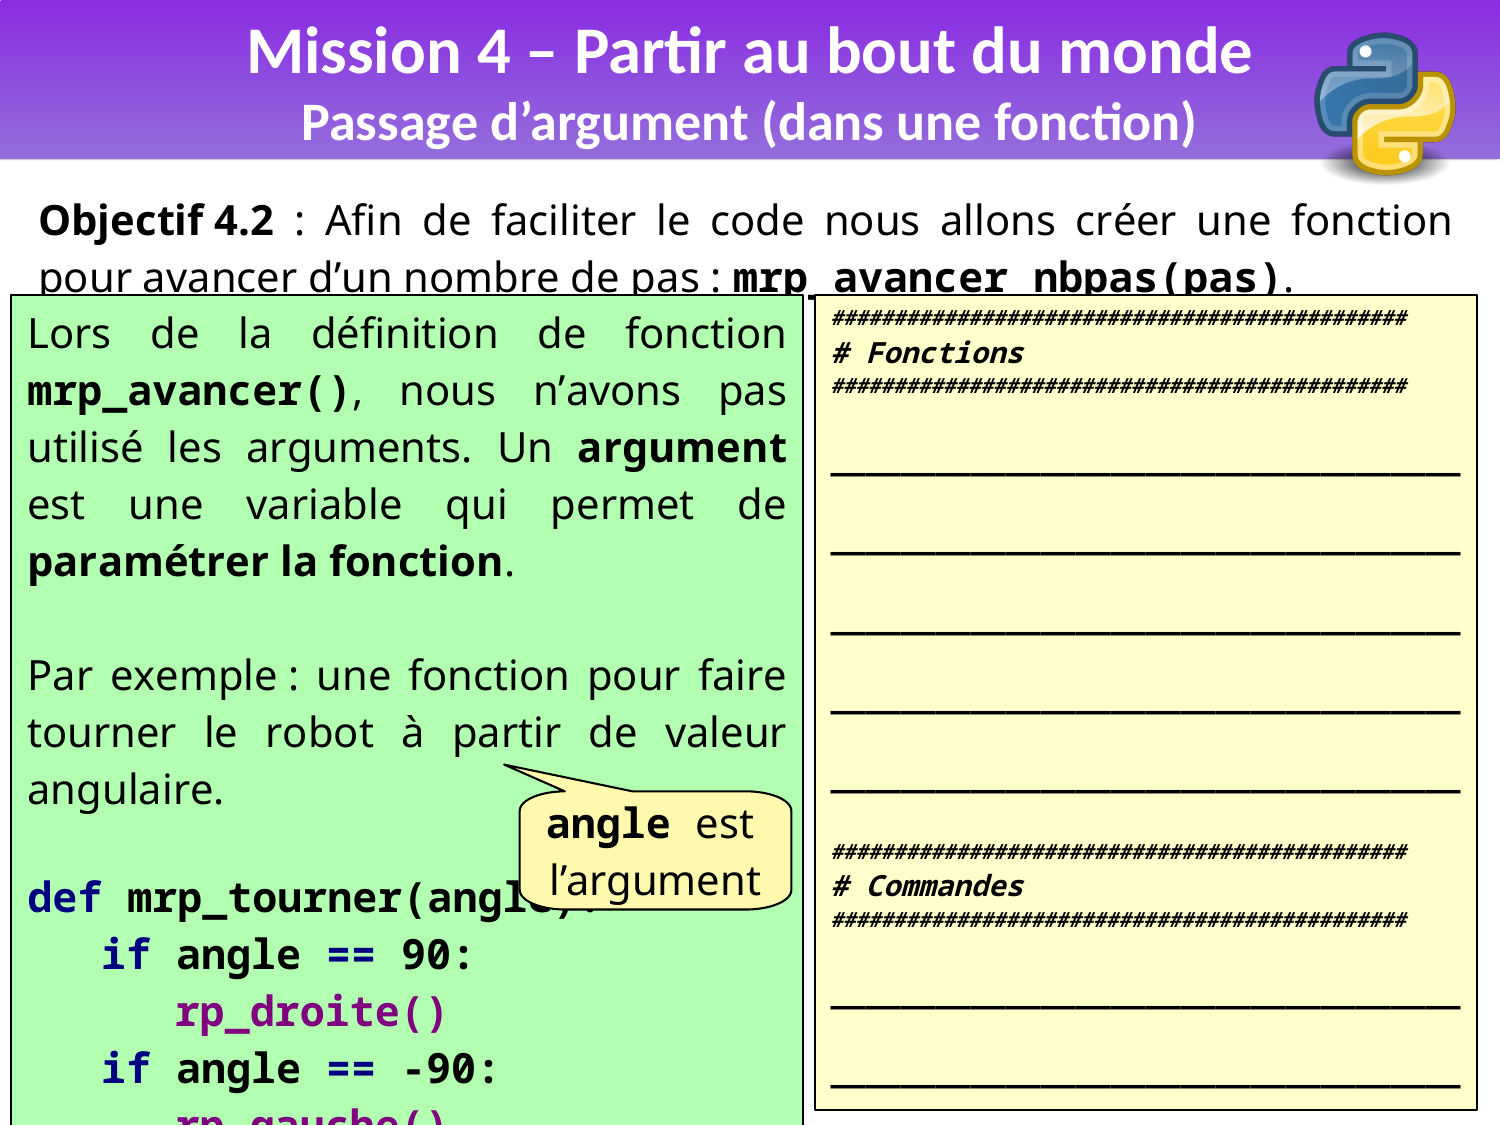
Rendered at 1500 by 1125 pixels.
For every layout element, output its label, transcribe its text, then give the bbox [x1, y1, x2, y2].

text_box Mission 4 – Partir au bout du monde Passage d’argument (dans une fonction) [0, 0, 1500, 159]
picture [1305, 29, 1465, 183]
text_box Objectif 4.2 : Afin de faciliter le code nous allons créer une fonction pour avancer d’un nombre de pas : mrp_avancer_nbpas(pas). [23, 183, 1469, 282]
text_box Lors de la définition de fonction mrp_avancer(), nous n’avons pas utilisé les arguments. Un argument est une variable qui permet de paramétrer la fonction. Par exemple : une fonction pour faire tourner le robot à partir de valeur angulaire. def mrp_tourner(angle): if angle == 90: rp_droite() if angle == -90: rp_gauche() if angle==180 or angle==-180: rp_droite() rp_droite() [11, 295, 804, 1102]
text_box ############################################## # Fonctions ############################################## ____________________________________ ____________________________________ ____________________________________ ____________________________________ ____________________________________ ############################################## # Commandes ############################################## ____________________________________ ____________________________________ ____________________________________ ____________________________________ ____________________________________ [814, 295, 1477, 1111]
text_box angle est l’argument [504, 764, 792, 910]
